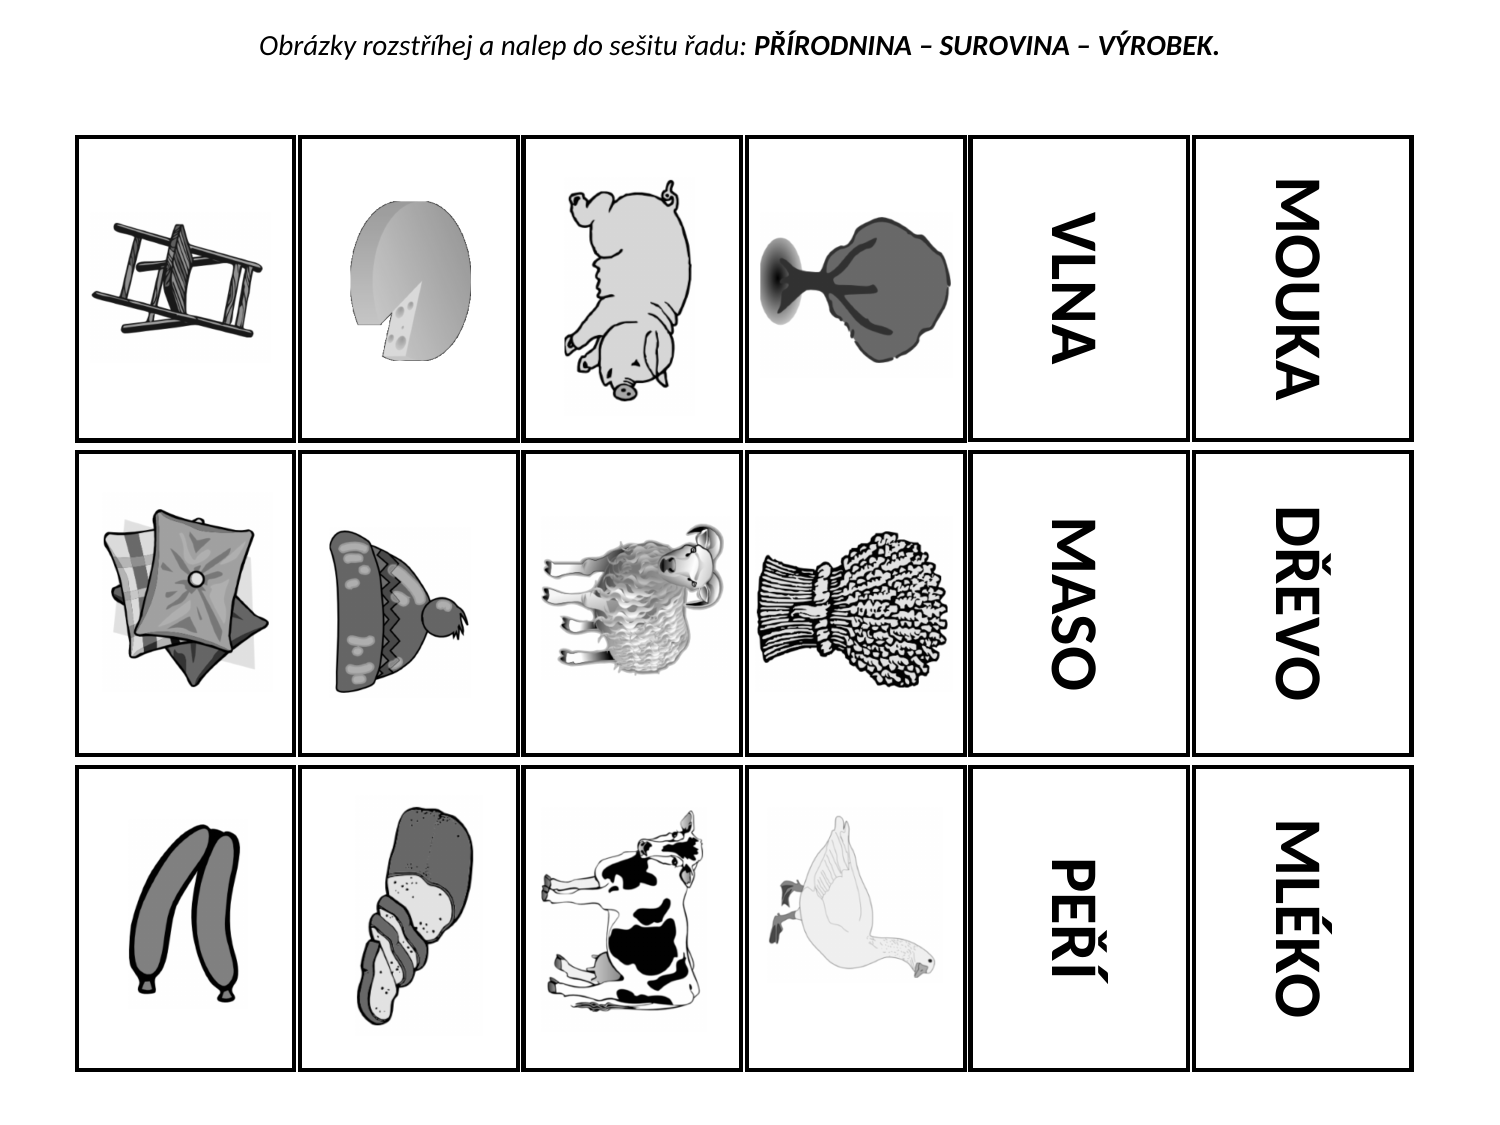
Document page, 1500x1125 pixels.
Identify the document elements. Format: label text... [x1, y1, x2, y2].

text_box [76, 137, 295, 441]
text_box [300, 767, 518, 1071]
text_box [76, 452, 295, 756]
picture [755, 516, 953, 692]
picture [355, 796, 483, 1036]
text_box [746, 767, 965, 1071]
text_box [746, 452, 965, 756]
picture [767, 807, 943, 983]
picture [329, 527, 471, 698]
picture [90, 213, 271, 363]
text_box [76, 767, 295, 1071]
text_box [523, 137, 742, 441]
picture [564, 177, 695, 416]
text_box [300, 137, 518, 441]
text_box DŘEVO [1193, 452, 1412, 756]
text_box Obrázky rozstříhej a nalep do sešitu řadu: PŘÍRODNINA – SUROVINA – VÝROBEK. [244, 18, 1236, 70]
text_box PEŘÍ [970, 767, 1189, 1071]
text_box [746, 137, 965, 441]
picture [760, 213, 953, 378]
picture [541, 516, 731, 680]
text_box [300, 452, 518, 756]
picture [350, 201, 471, 361]
text_box VLNA [970, 137, 1189, 441]
picture [102, 492, 273, 692]
text_box MOUKA [1193, 137, 1412, 441]
text_box [523, 767, 742, 1071]
picture [541, 807, 707, 1032]
text_box [523, 452, 742, 756]
picture [128, 819, 248, 1009]
text_box MLÉKO [1193, 767, 1412, 1071]
text_box MASO [970, 452, 1189, 756]
